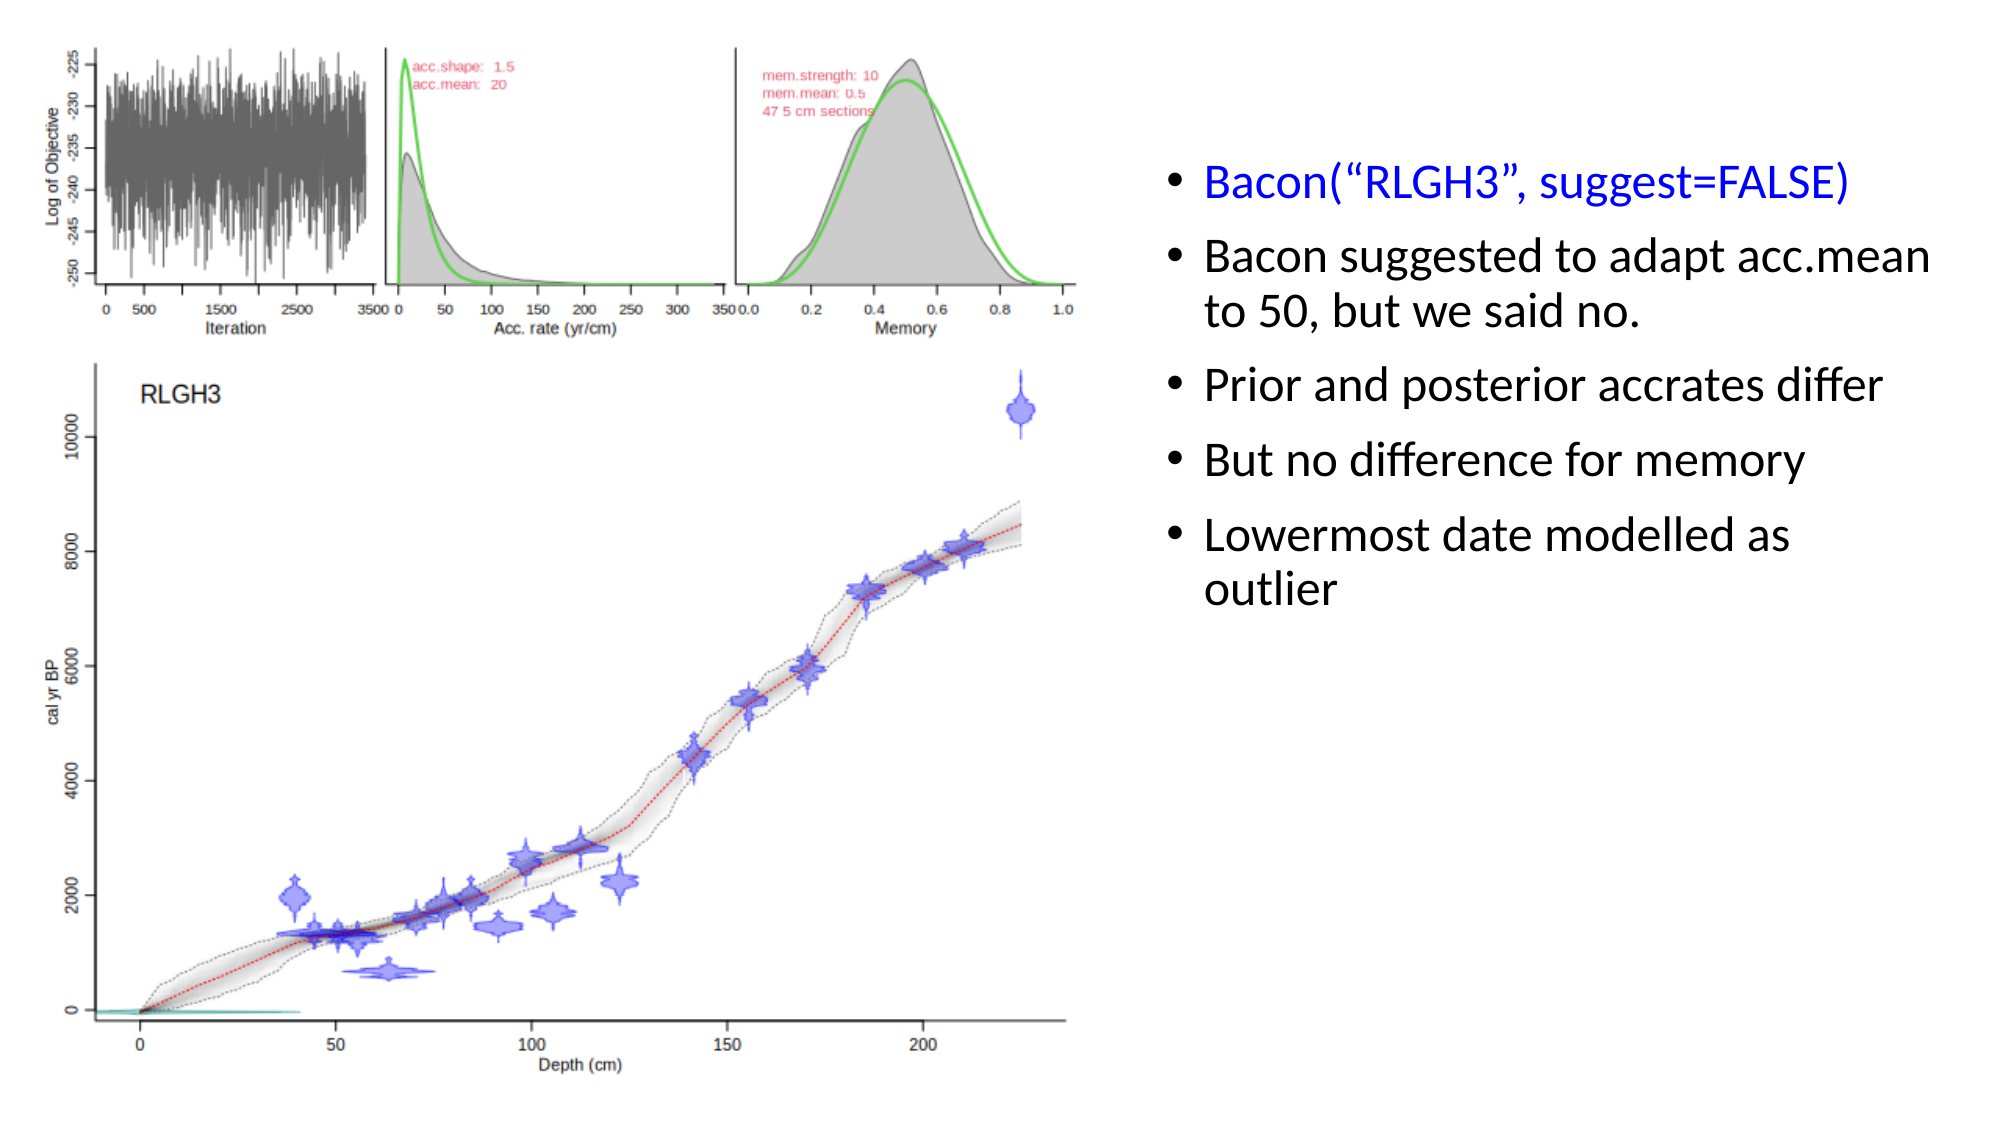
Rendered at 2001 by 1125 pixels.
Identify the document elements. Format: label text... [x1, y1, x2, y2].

text_box Bacon(“RLGH3”, suggest=FALSE) Bacon suggested to adapt acc.mean to 50, but we said no. Prior and posterior accrates differ But no difference for memory Lowermost date modelled as outlier [1151, 147, 1949, 1043]
picture [41, 35, 1081, 1079]
